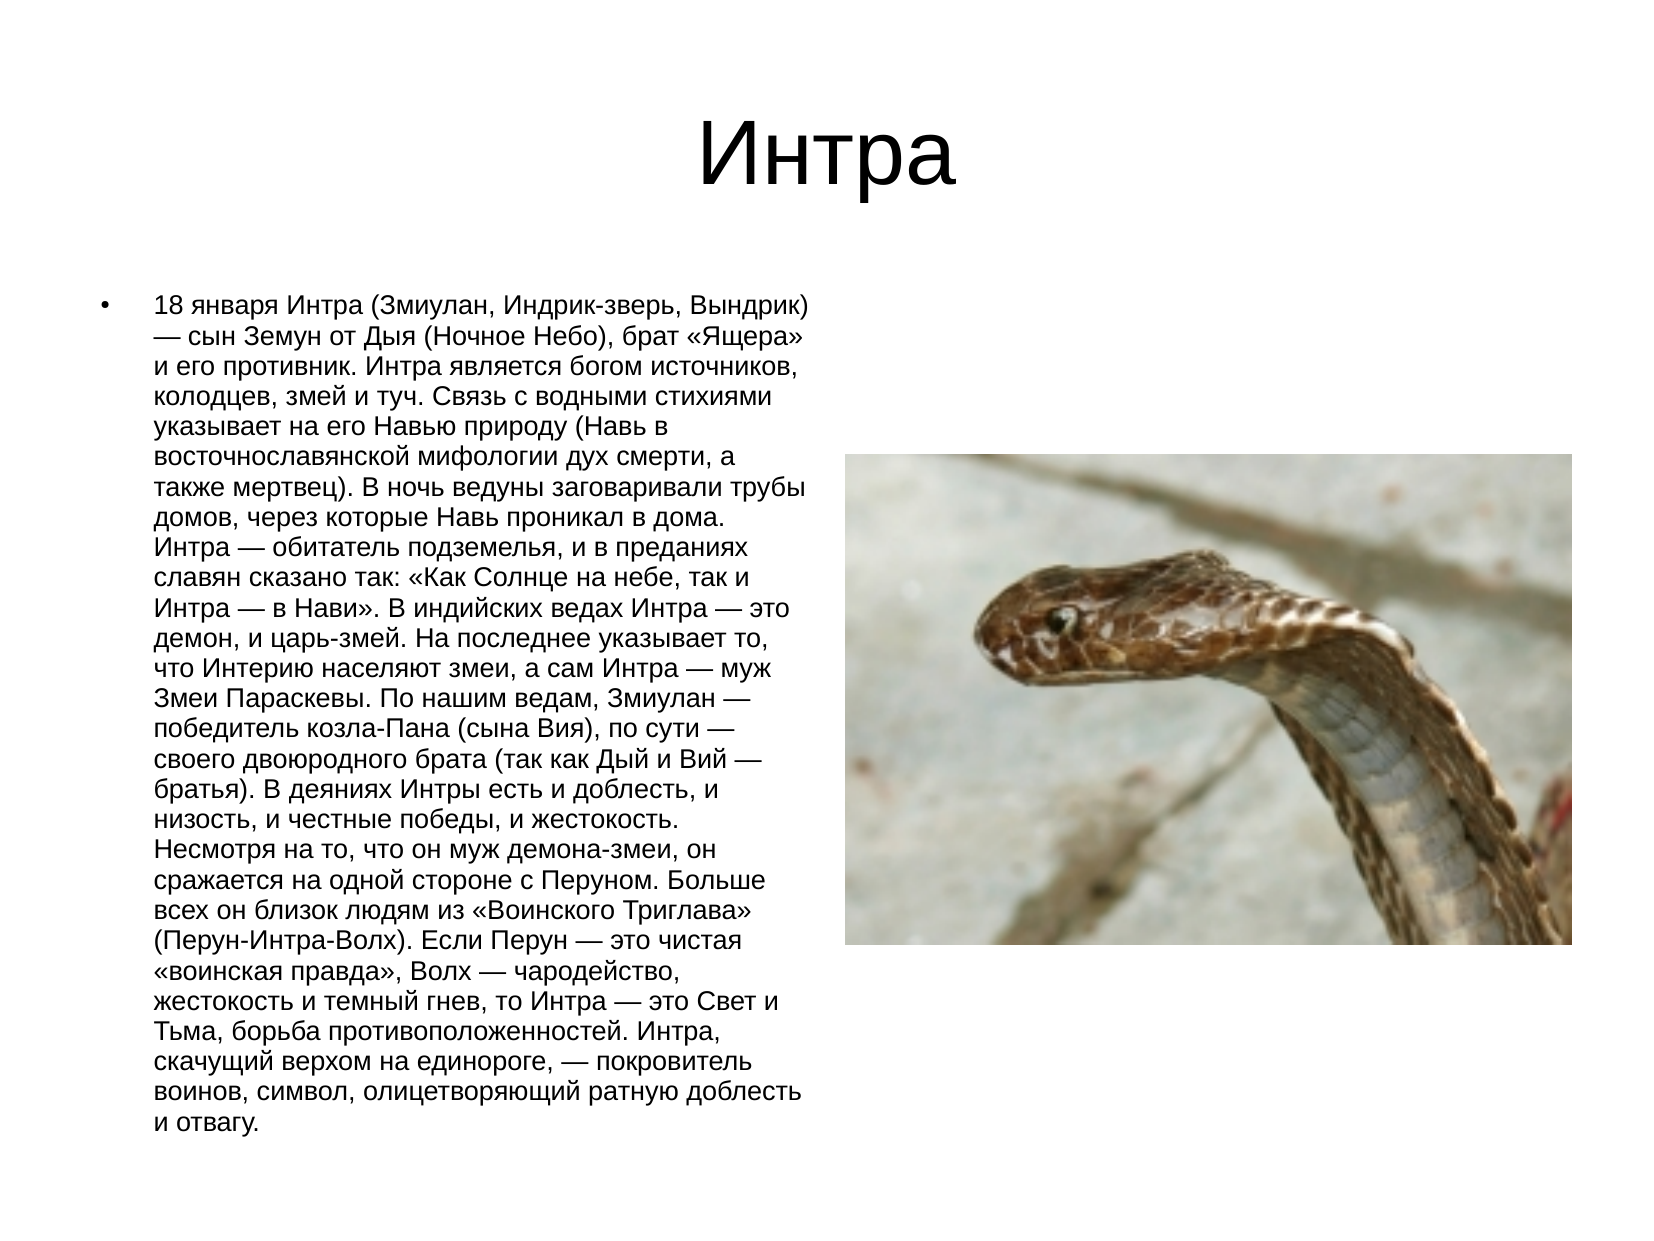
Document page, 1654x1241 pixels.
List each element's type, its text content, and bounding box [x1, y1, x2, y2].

picture [845, 454, 1572, 945]
title Интра [82, 49, 1571, 257]
list 18 января Интра (Змиулан, Индрик-зверь, Вындрик) — сын Земун от Дыя (Ночное Небо), брат «Ящера» и его противник. Интра является богом источников, колодцев, змей и туч. Связь с водными стихиями указывает на его Навью природу (Навь в восточнославянской мифологии дух смерти, а также мертвец). В ночь ведуны заговаривали трубы домов, через которые Навь проникал в дома. Интра — обитатель подземелья, и в преданиях славян сказано так: «Как Солнце на небе, так и Интра — в Нави». В индийских ведах Интра — это демон, и царь-змей. На последнее указывает то, что Интерию населяют змеи, а сам Интра — муж Змеи Параскевы. По нашим ведам, Змиулан — победитель козла-Пана (сына Вия), по сути — своего двоюродного брата (так как Дый и Вий — братья). В деяниях Интры есть и доблесть, и низость, и честные победы, и жестокость. Несмотря на то, что он муж демона-змеи, он сражается на одной стороне с Перуном. Больше всех он близок людям из «Воинского Триглава» (Перун-Интра-Волх). Если Перун — это чистая «воинская правда», Волх — чародейство, жестокость и темный гнев, то Интра — это Свет и Тьма, борьба противоположенностей. Интра, скачущий верхом на единороге, — покровитель воинов, символ, олицетворяющий ратную доблесть и отвагу. [82, 290, 809, 1190]
